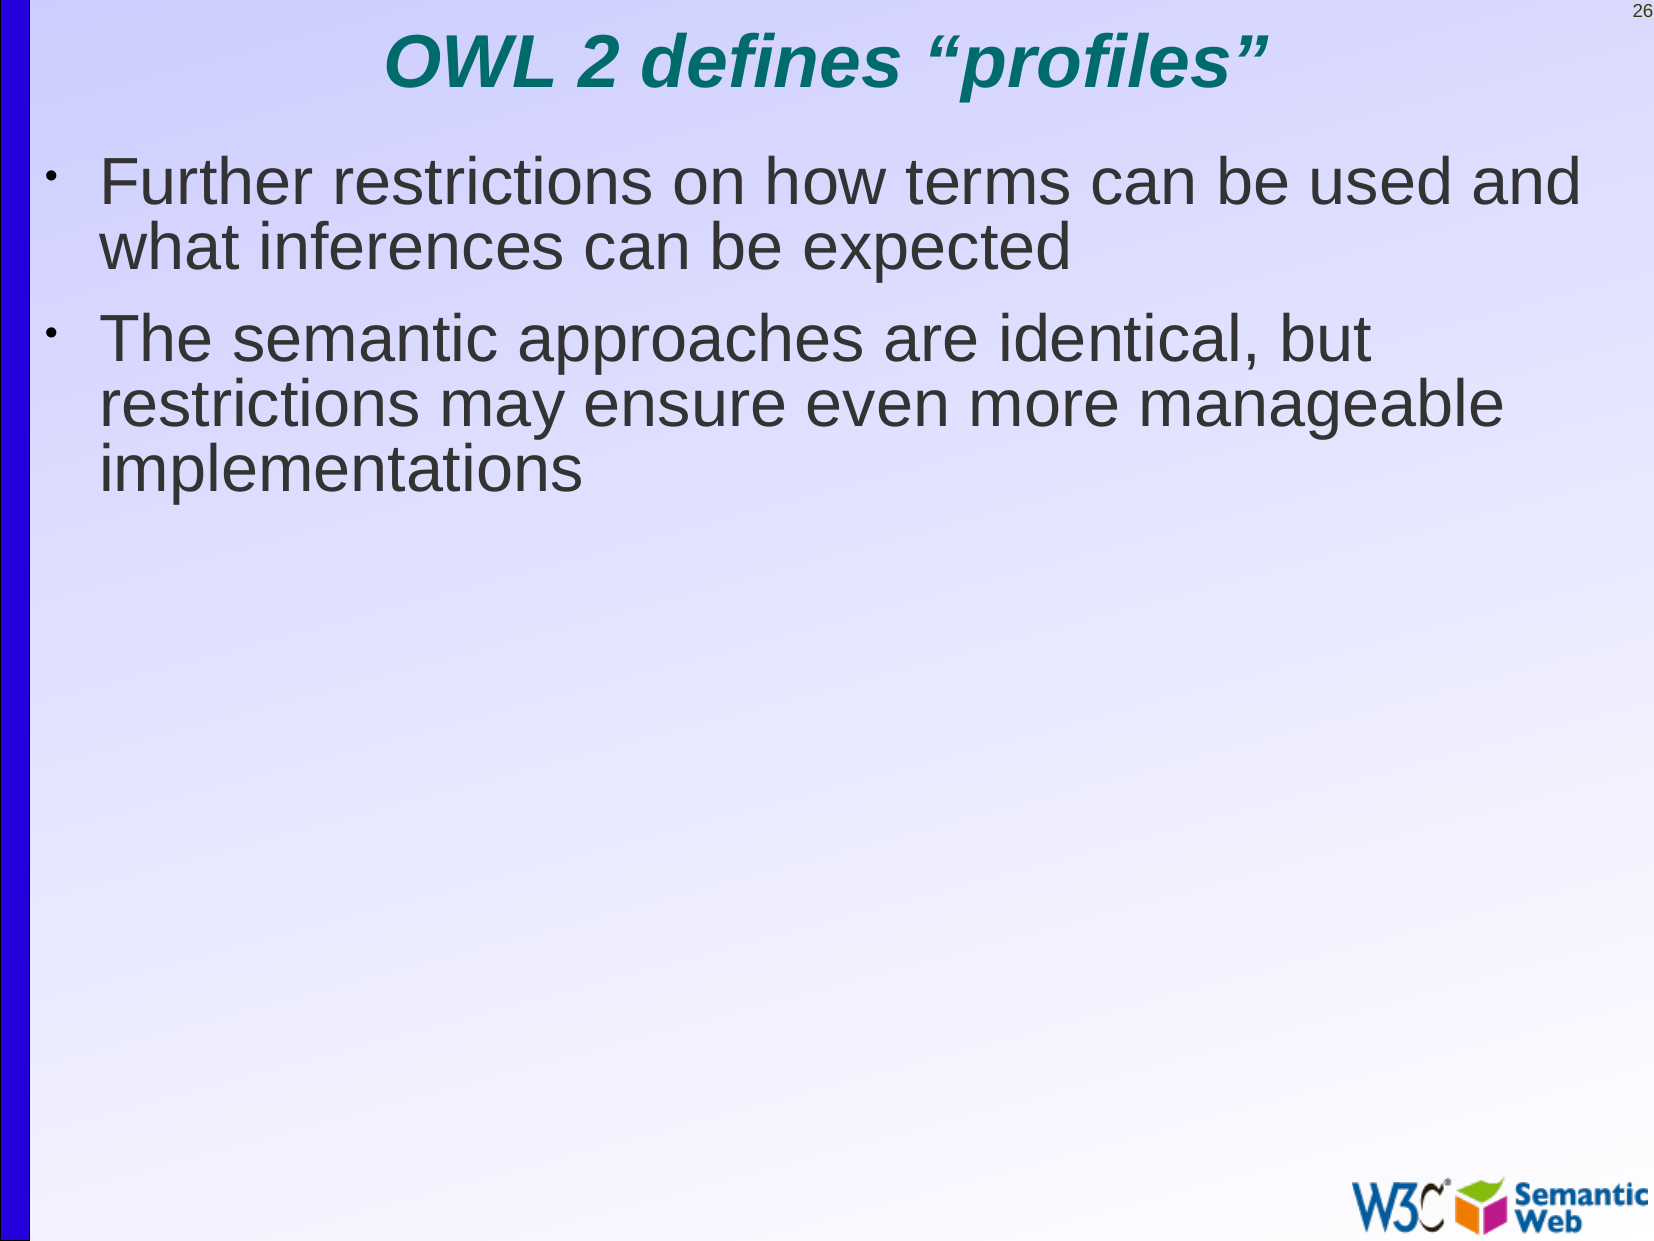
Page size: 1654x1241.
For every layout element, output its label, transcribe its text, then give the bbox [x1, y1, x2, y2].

list Further restrictions on how terms can be used and what inferences can be expected The semantic approaches are identical, but restrictions may ensure even more manageable implementations [29, 147, 1624, 1119]
picture [1352, 1175, 1648, 1235]
title OWL 2 defines “profiles” [0, 13, 1654, 117]
